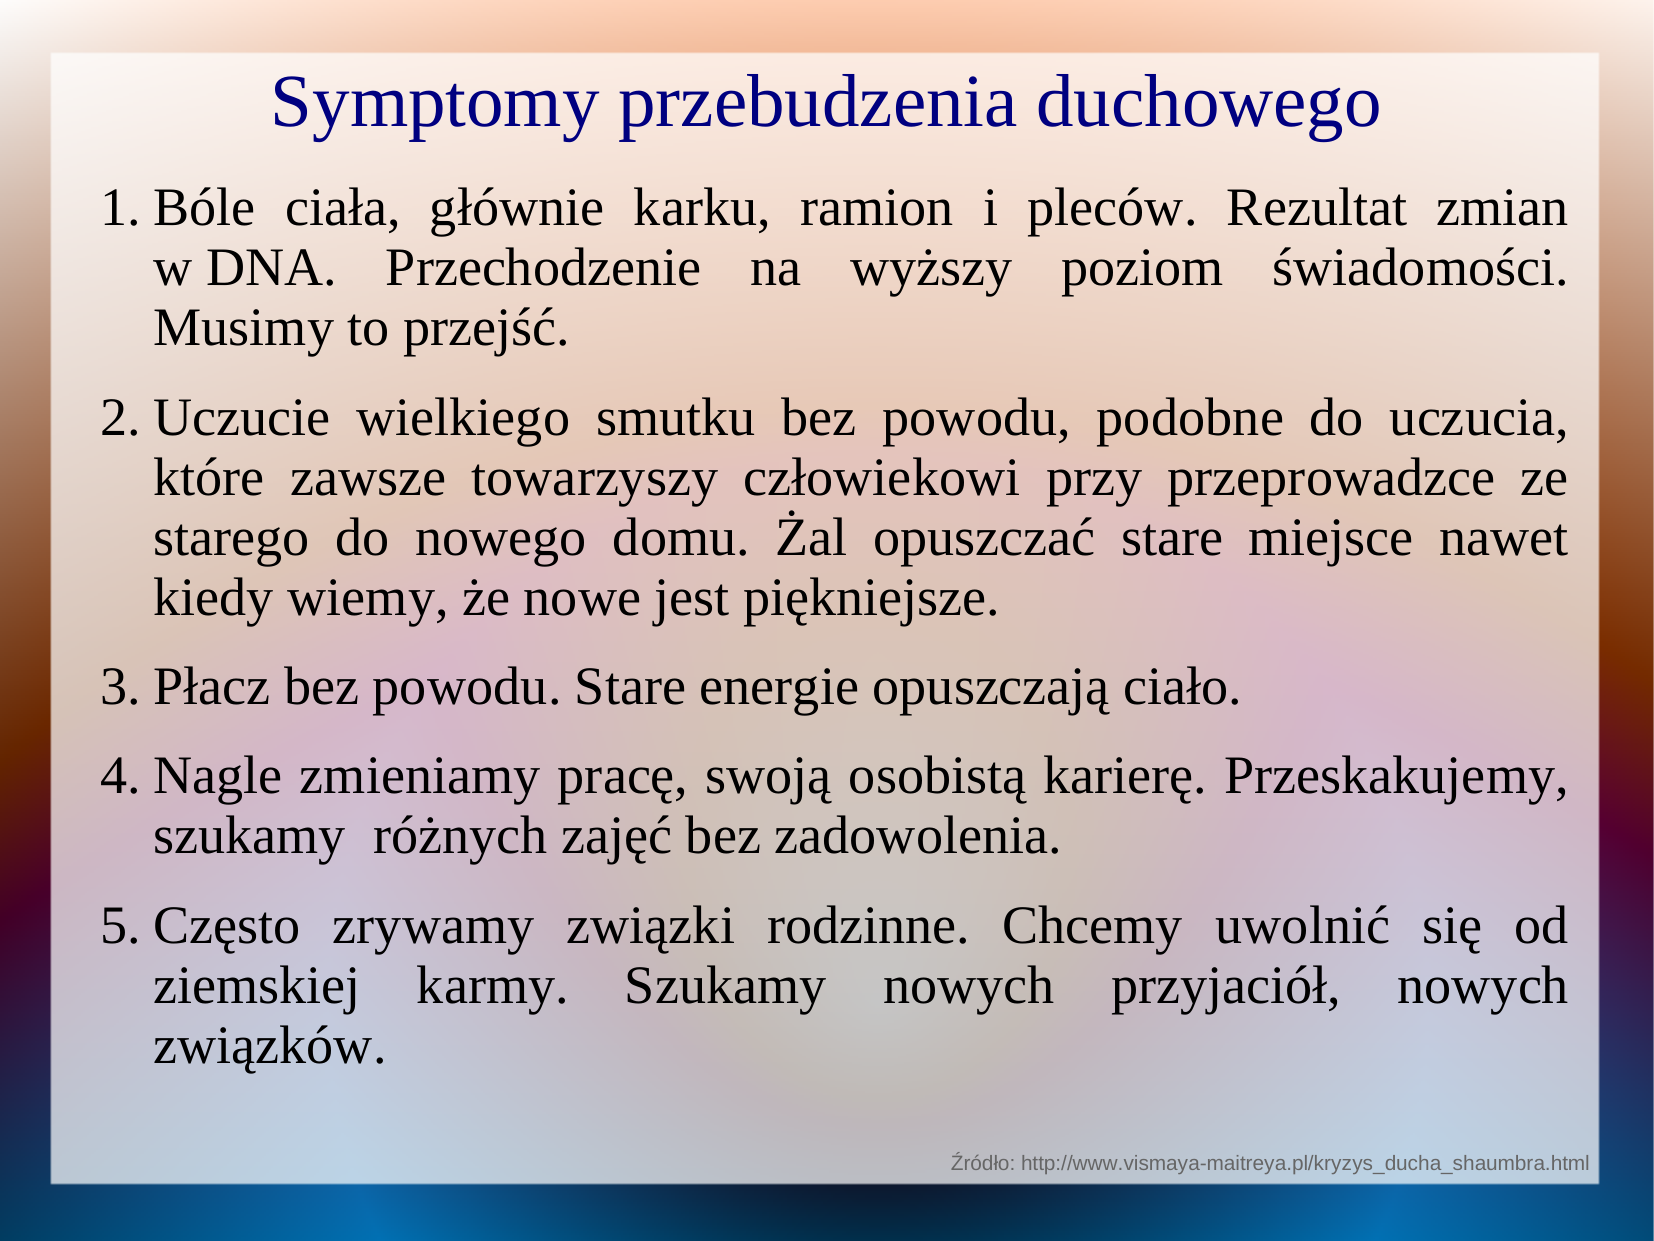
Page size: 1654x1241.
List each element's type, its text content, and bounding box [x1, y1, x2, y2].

picture [0, 0, 1654, 1241]
text_box Źródło: http://www.vismaya-maitreya.pl/kryzys_ducha_shaumbra.html [944, 1145, 1596, 1182]
list Bóle ciała, głównie karku, ramion i pleców. Rezultat zmian w DNA. Przechodzenie na wyższy poziom świadomości. Musimy to przejść. Uczucie wielkiego smutku bez powodu, podobne do uczucia, które zawsze towarzyszy człowiekowi przy przeprowadzce ze starego do nowego domu. Żal opuszczać stare miejsce nawet kiedy wiemy, że nowe jest piękniejsze. Płacz bez powodu. Stare energie opuszczają ciało. Nagle zmieniamy pracę, swoją osobistą karierę. Przeskakujemy, szukamy różnych zajęć bez zadowolenia. Często zrywamy związki rodzinne. Chcemy uwolnić się od ziemskiej karmy. Szukamy nowych przyjaciół, nowych związków. [82, 177, 1571, 1182]
title Symptomy przebudzenia duchowego [82, 0, 1571, 177]
